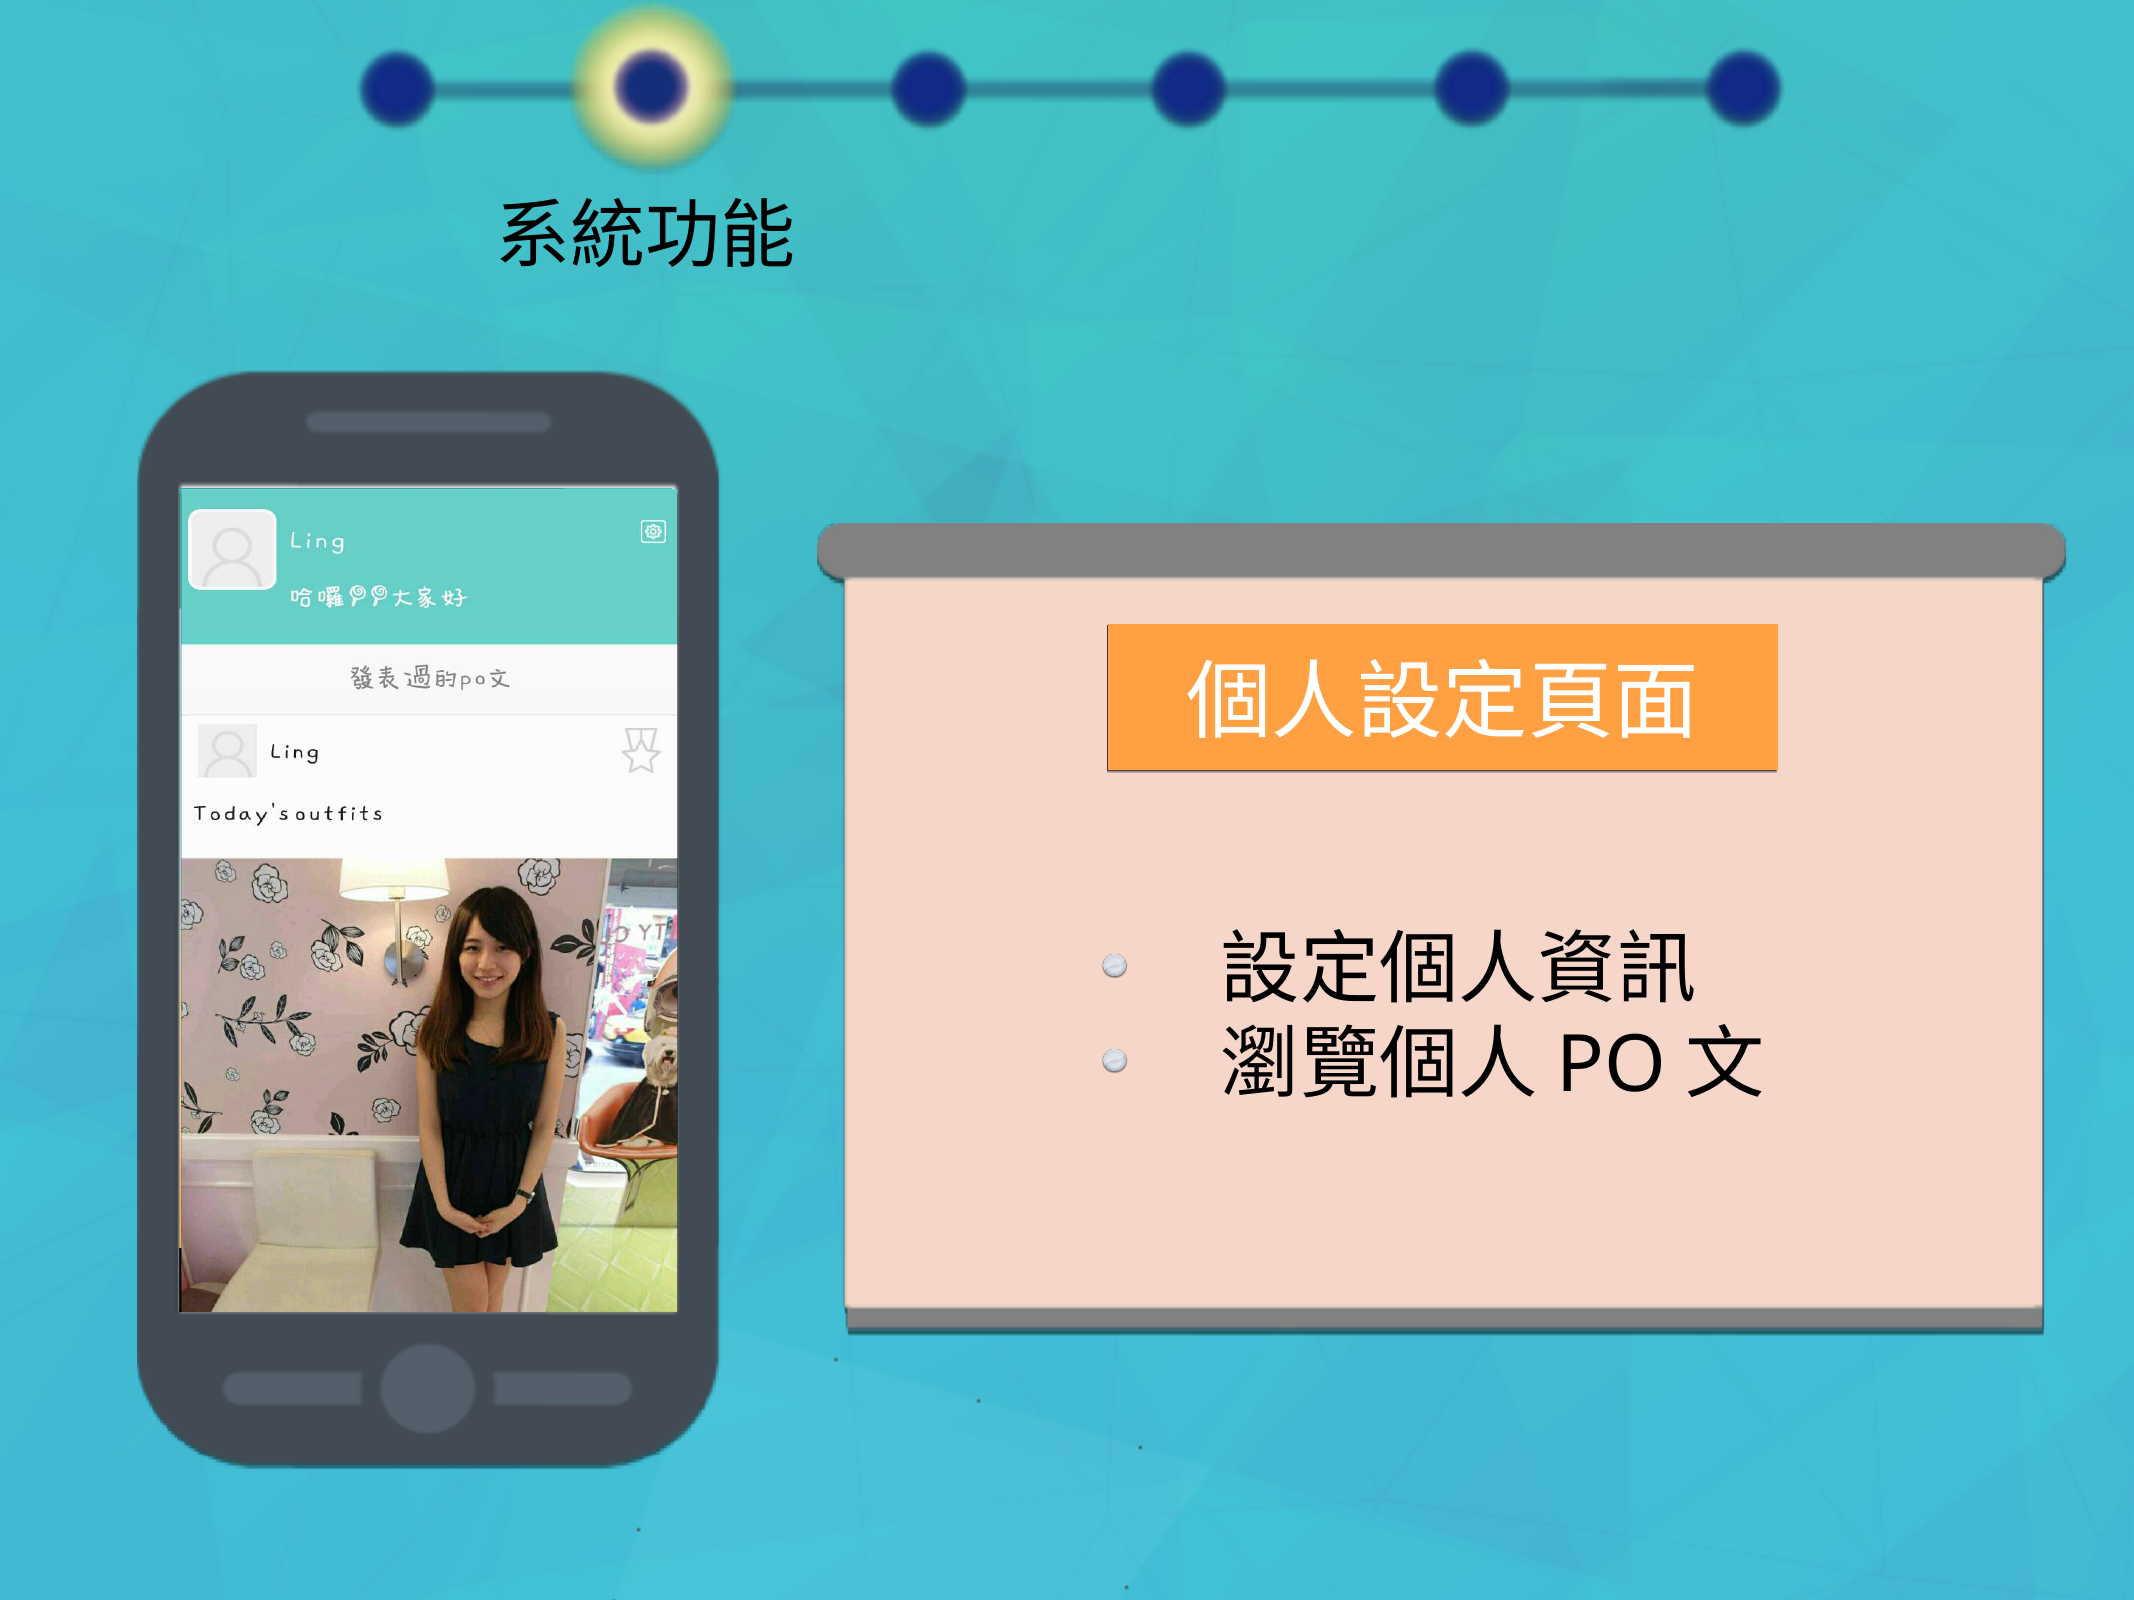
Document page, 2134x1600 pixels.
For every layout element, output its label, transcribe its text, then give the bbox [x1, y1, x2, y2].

text_box 個人設定頁面 [1108, 624, 1778, 770]
text_box 系統功能 [487, 178, 804, 285]
picture [0, 0, 2134, 1600]
text_box 設定個人資訊 瀏覽個人PO文 [1092, 909, 2089, 1116]
